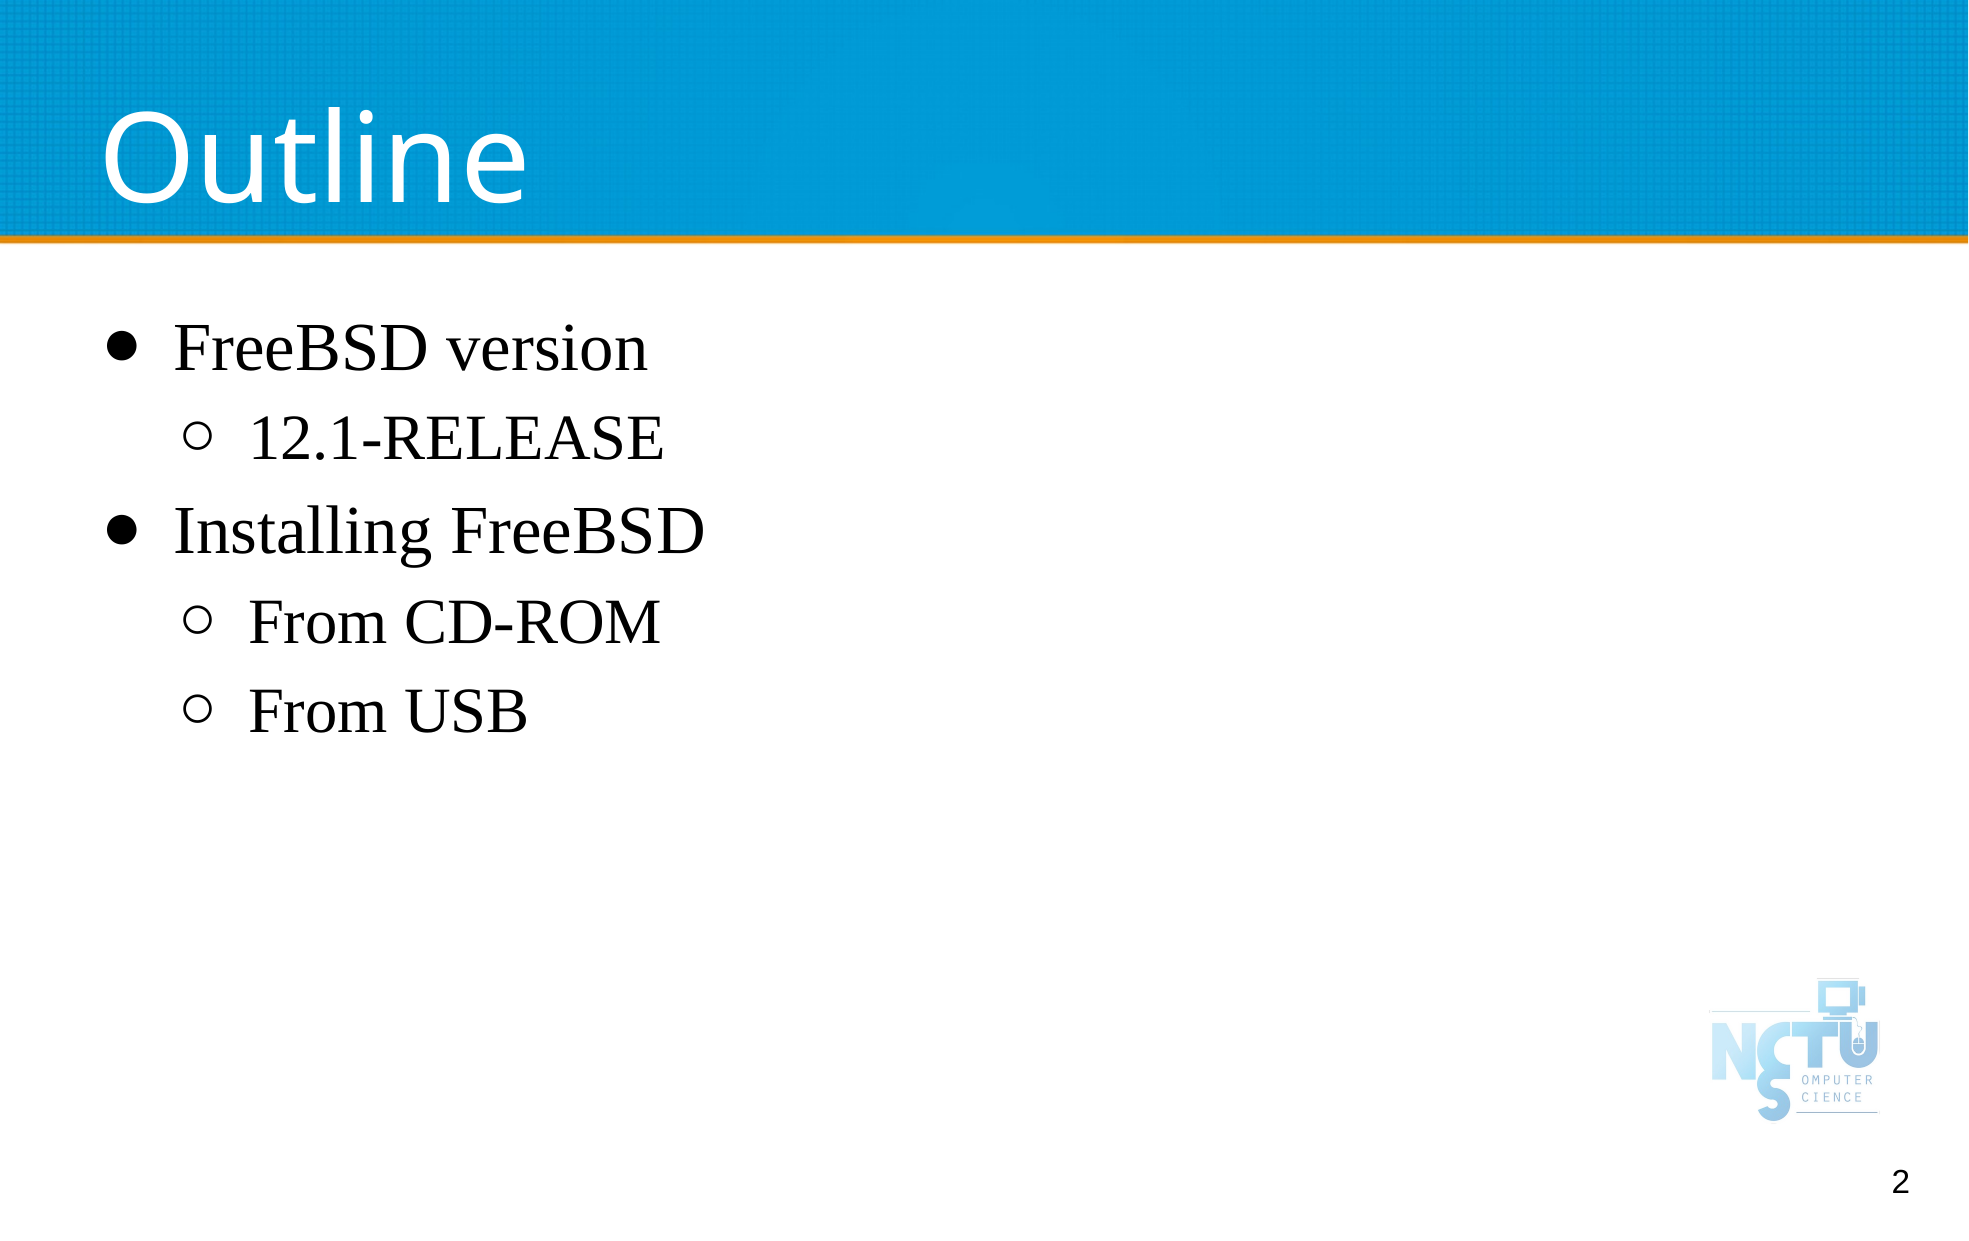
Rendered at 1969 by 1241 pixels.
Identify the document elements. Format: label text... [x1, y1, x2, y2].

title Outline [98, 49, 1870, 257]
slide_number <number> [1841, 1145, 1960, 1241]
picture [0, 235, 1969, 1241]
list FreeBSD version 12.1-RELEASE Installing FreeBSD From CD-ROM From USB [98, 289, 1875, 1186]
